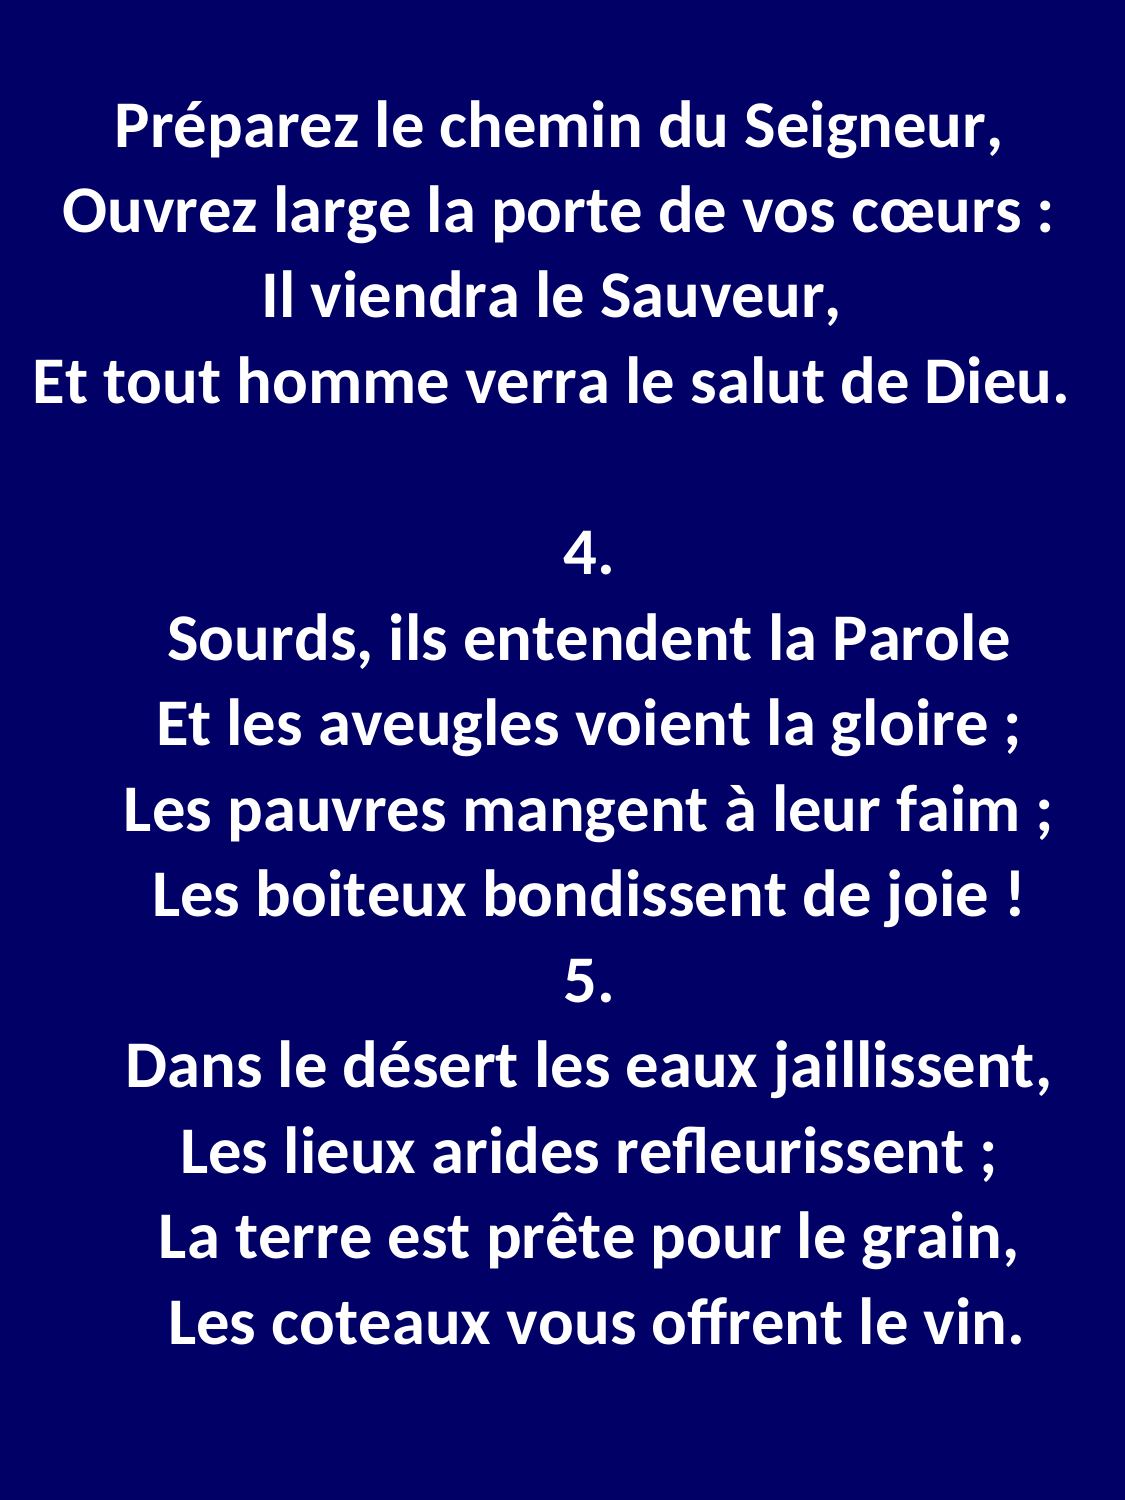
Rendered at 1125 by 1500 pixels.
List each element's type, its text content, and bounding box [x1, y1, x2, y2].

text_box Préparez le chemin du Seigneur, Ouvrez large la porte de vos cœurs : Il viendra le Sauveur, Et tout homme verra le salut de Dieu. 4. Sourds, ils entendent la Parole Et les aveugles voient la gloire ; Les pauvres mangent à leur faim ; Les boiteux bondissent de joie ! 5. Dans le désert les eaux jaillissent, Les lieux arides refleurissent ; La terre est prête pour le grain, Les coteaux vous offrent le vin. [0, 67, 1123, 1359]
